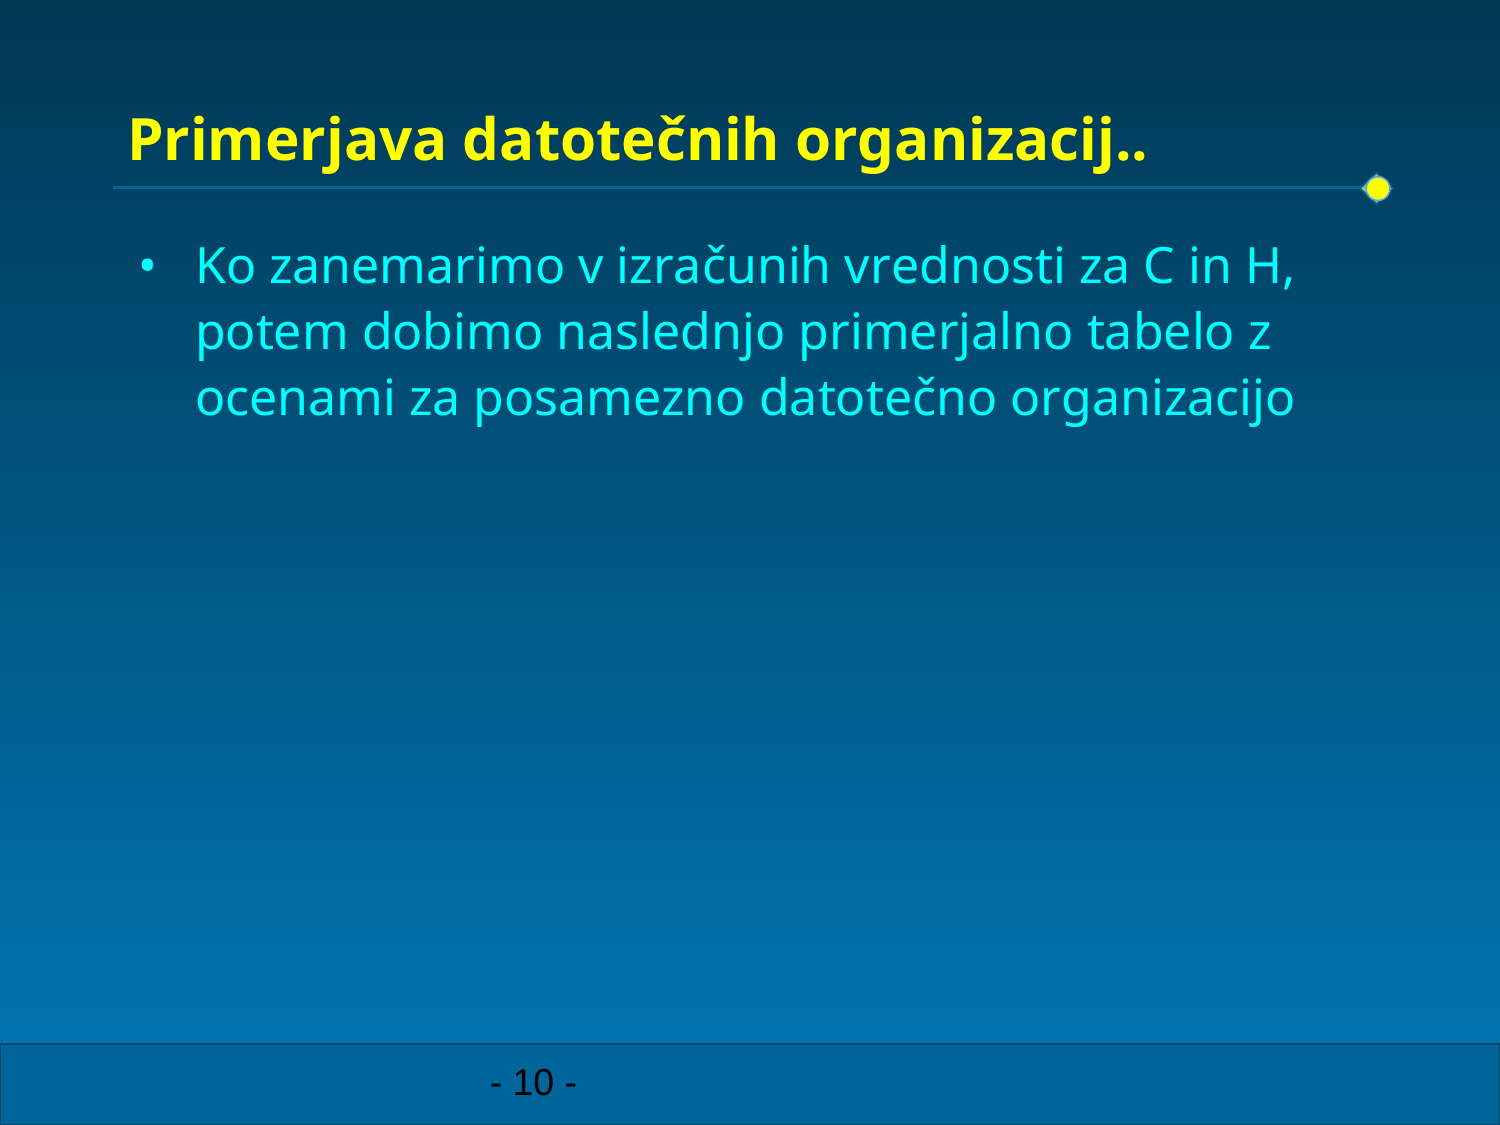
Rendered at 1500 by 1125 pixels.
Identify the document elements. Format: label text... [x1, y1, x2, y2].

title Primerjava datotečnih organizacij.. [112, 94, 1388, 181]
list Ko zanemarimo v izračunih vrednosti za C in H, potem dobimo naslednjo primerjalno tabelo z ocenami za posamezno datotečno organizacijo [123, 220, 1400, 744]
